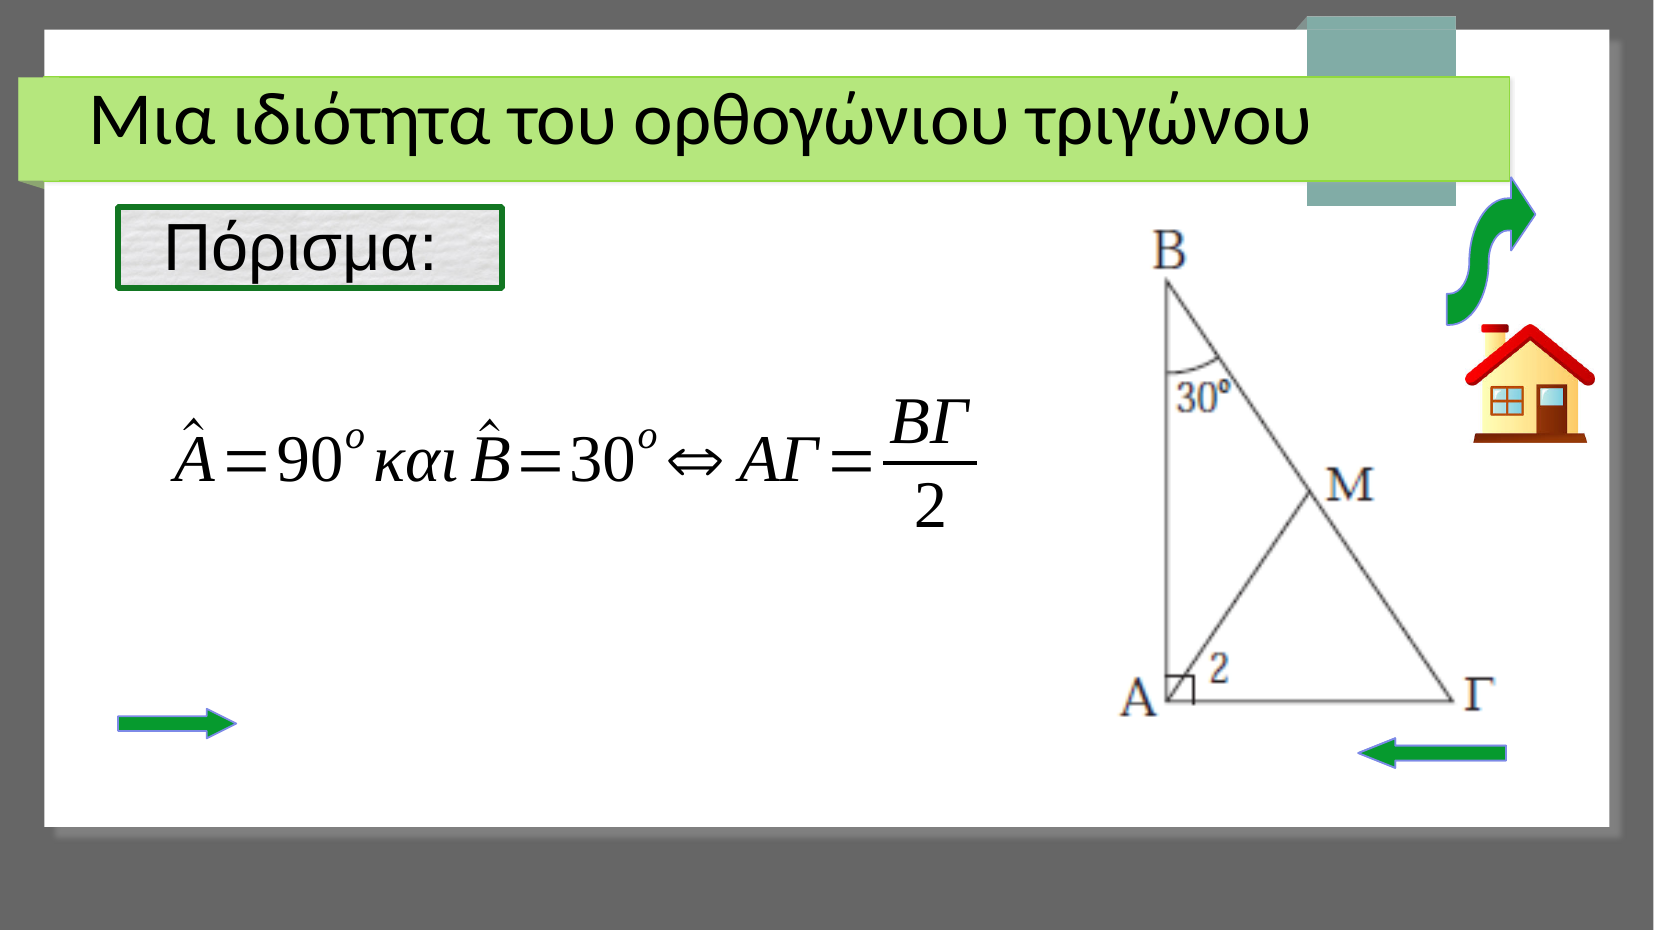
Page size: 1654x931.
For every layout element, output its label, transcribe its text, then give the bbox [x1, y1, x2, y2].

text_box [118, 708, 237, 739]
title Μια ιδιότητα του ορθογώνιου τριγώνου [88, 73, 1506, 178]
chart [167, 383, 981, 542]
text_box [1358, 738, 1507, 768]
picture [1033, 206, 1595, 739]
text_box Πόρισμα: [118, 206, 502, 288]
text_box [1446, 177, 1536, 325]
